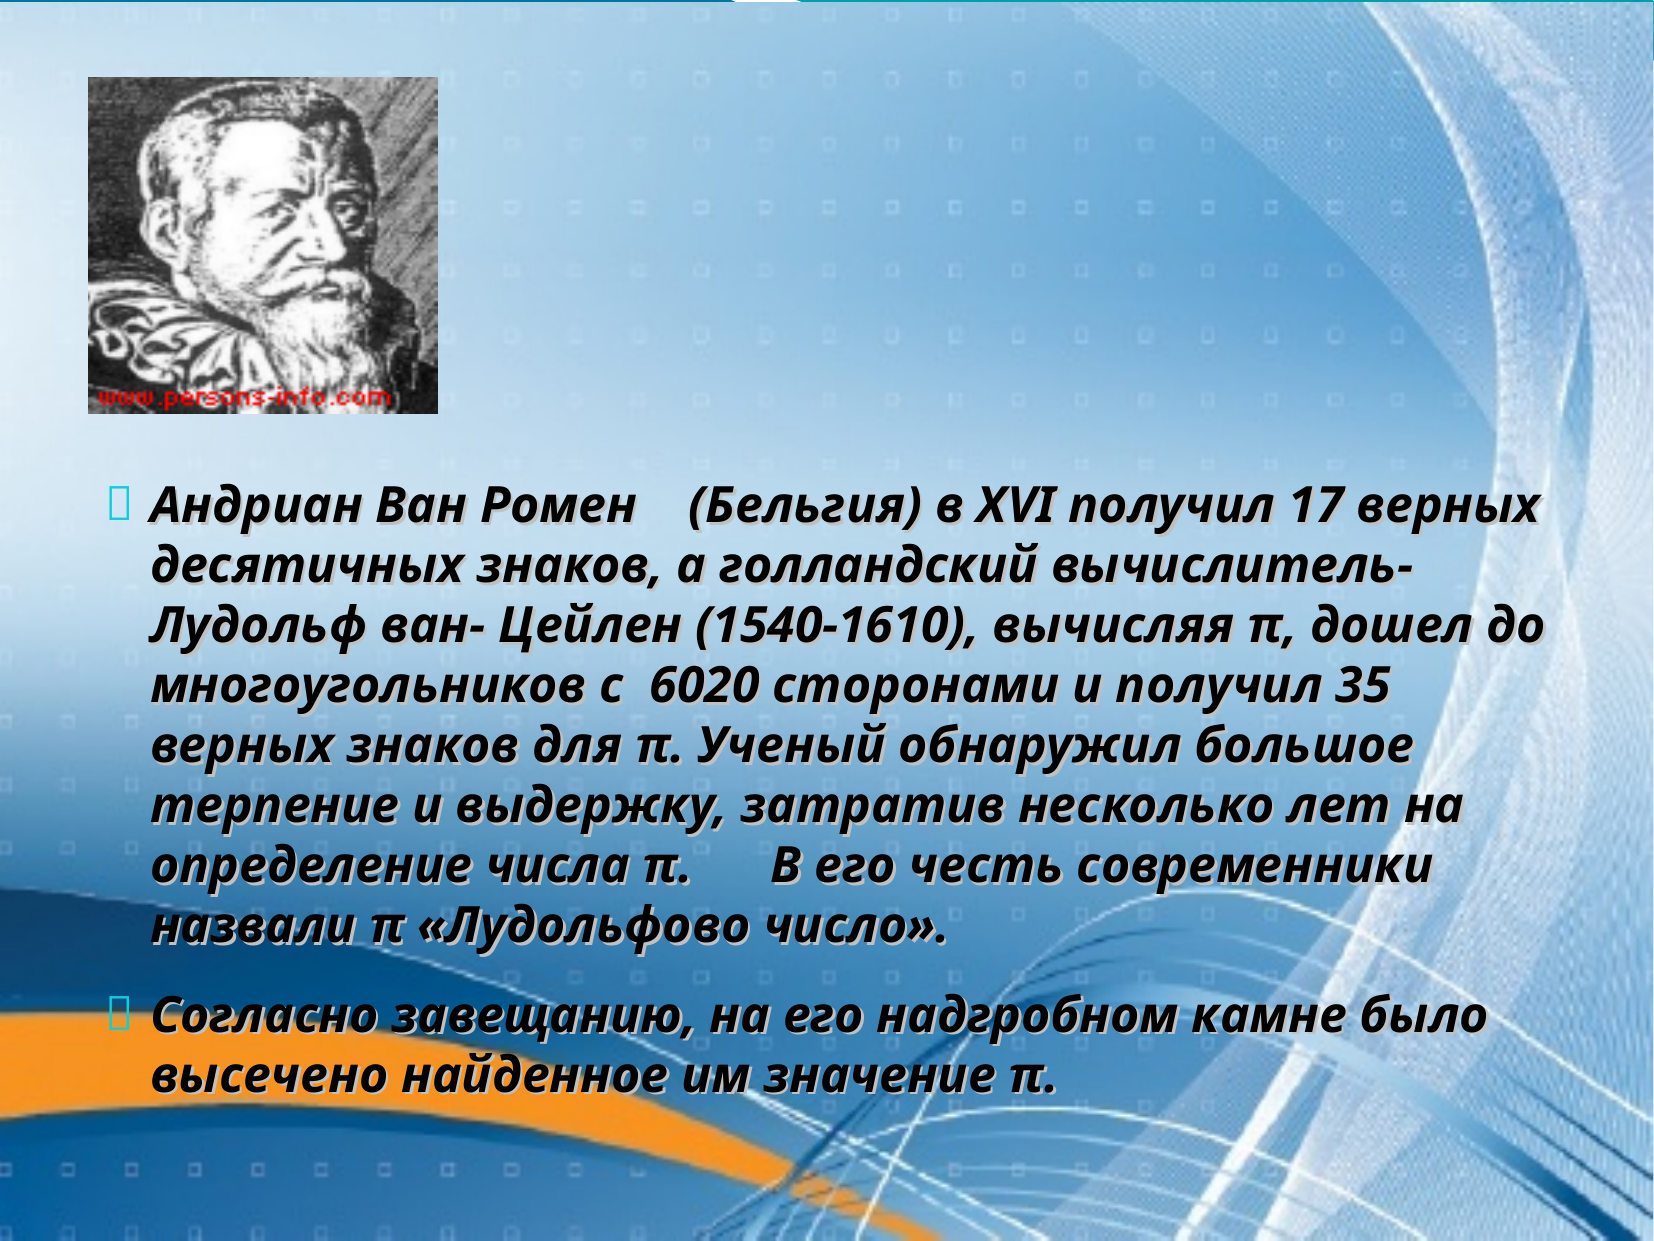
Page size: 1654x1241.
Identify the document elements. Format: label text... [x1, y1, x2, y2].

picture [0, 1, 1654, 1241]
list Андриан Ван Ромен (Бельгия) в XVI получил 17 верных десятичных знаков, а голландский вычислитель- Лудольф ван- Цейлен (1540-1610), вычисляя π, дошел до многоугольников с 6020 сторонами и получил 35 верных знаков для π. Ученый обнаружил большое терпение и выдержку, затратив несколько лет на определение числа π. В его честь современники назвали π «Лудольфово число». Согласно завещанию, на его надгробном камне было высечено найденное им значение π. [90, 465, 1579, 1202]
